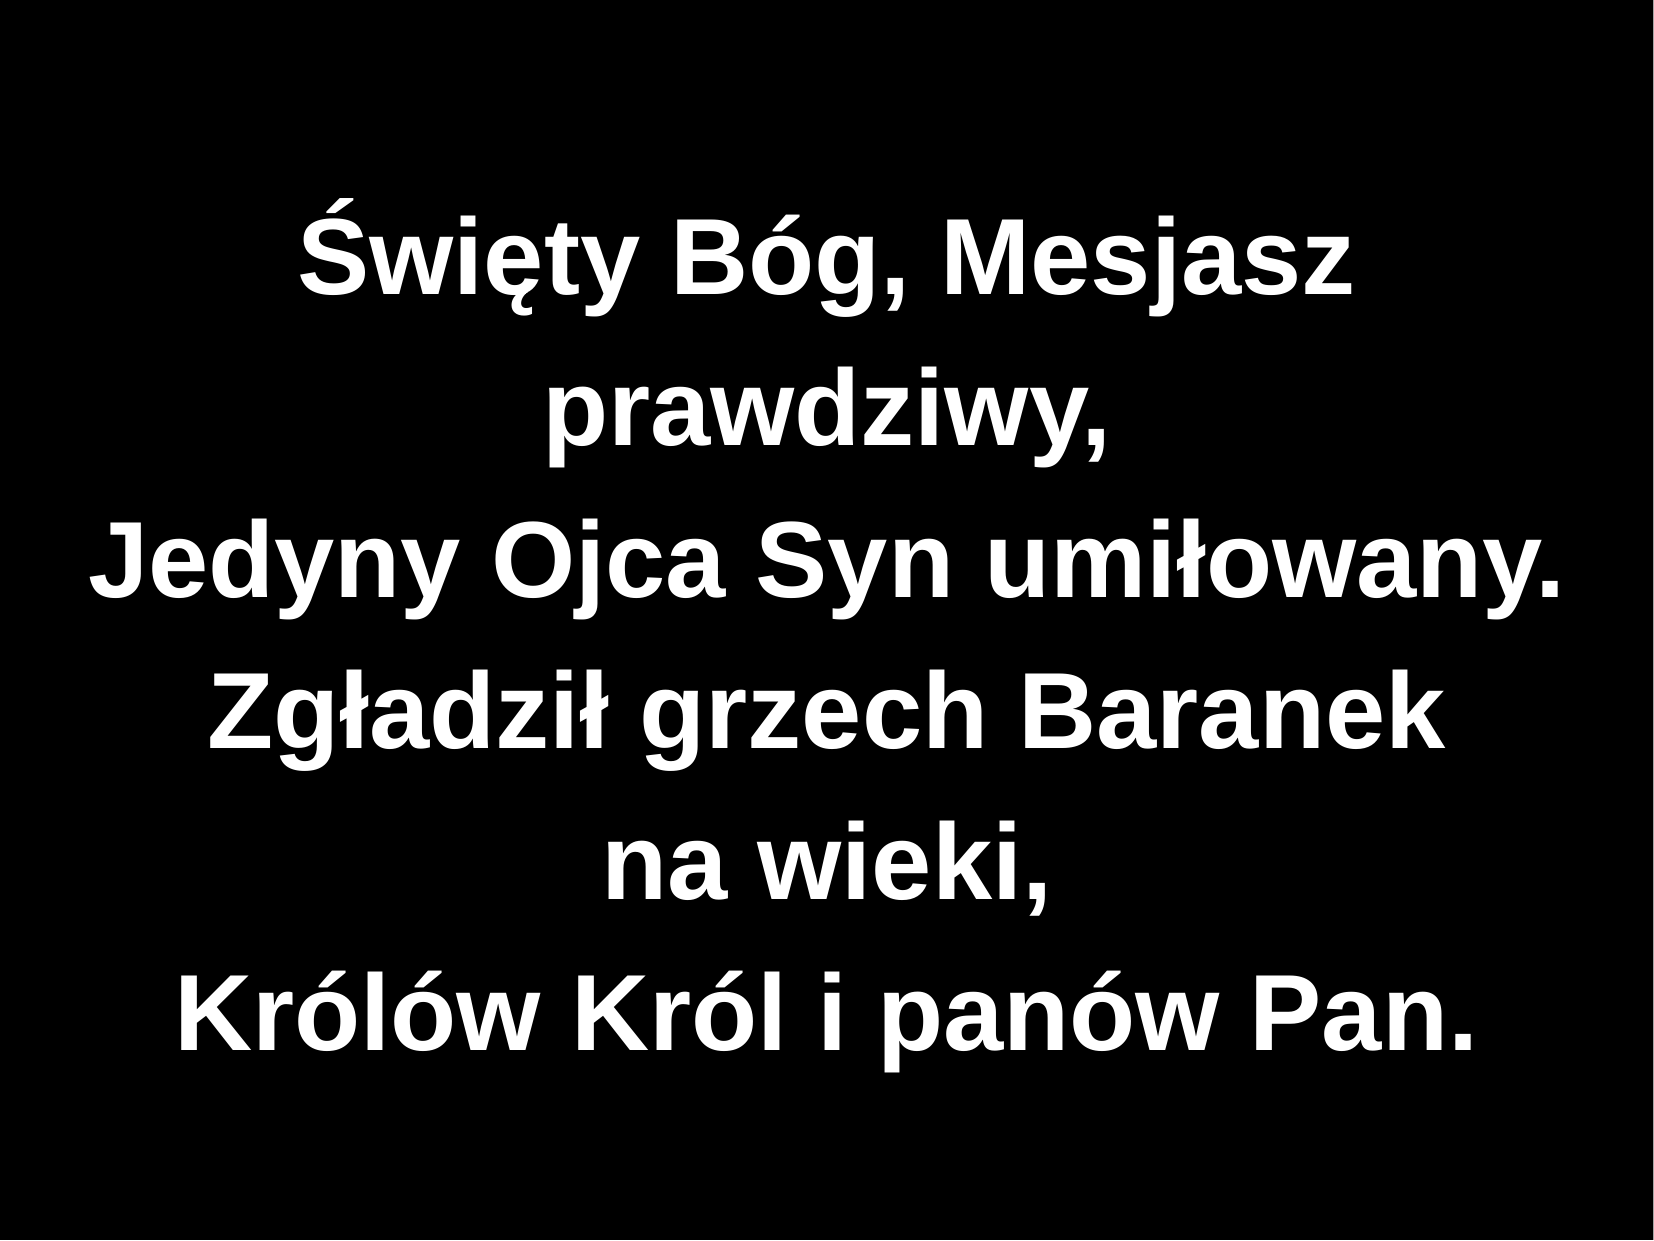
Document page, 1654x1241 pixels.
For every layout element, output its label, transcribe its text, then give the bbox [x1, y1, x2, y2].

subtitle Święty Bóg, Mesjasz prawdziwy, Jedyny Ojca Syn umiłowany. Zgładził grzech Baranek na wieki, Królów Król i panów Pan. [0, 0, 1654, 1241]
